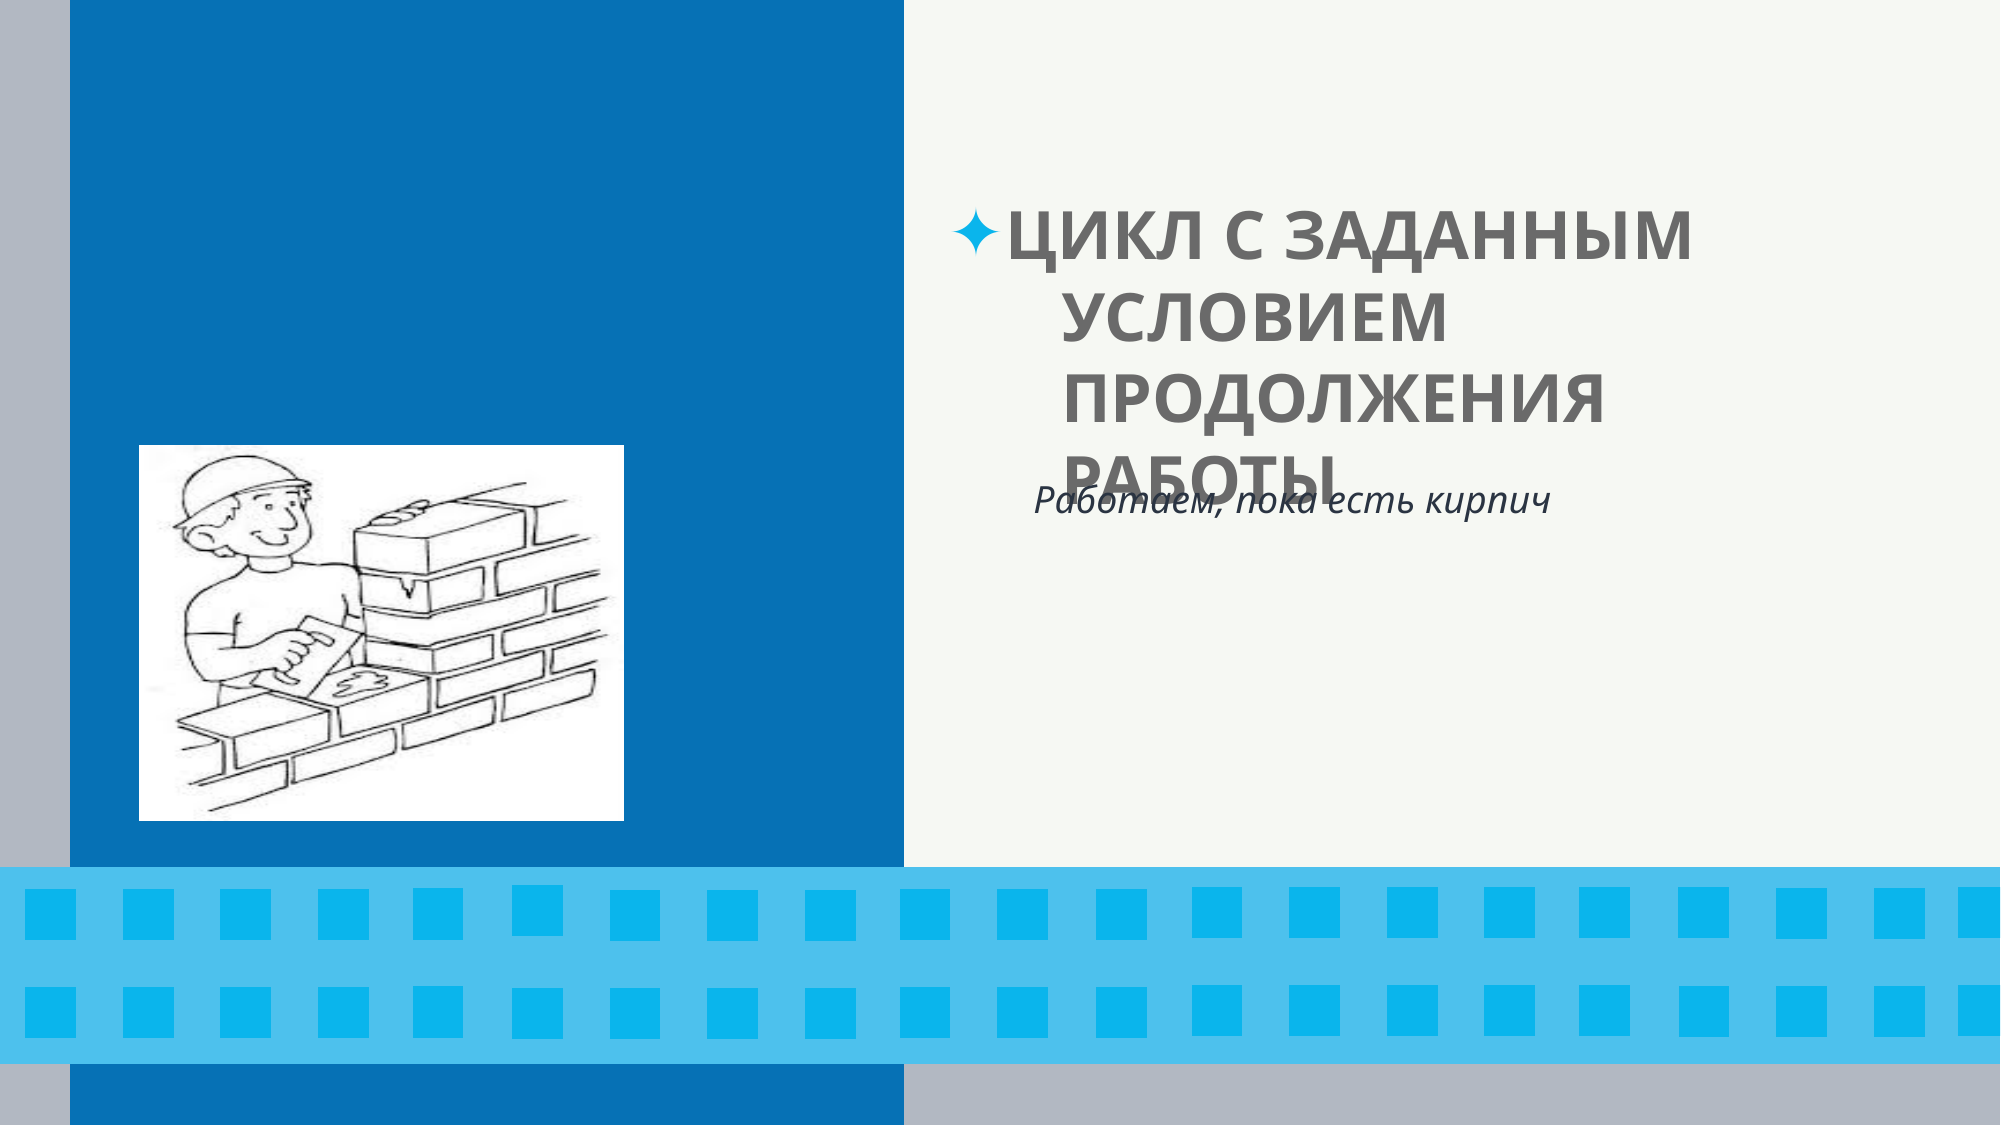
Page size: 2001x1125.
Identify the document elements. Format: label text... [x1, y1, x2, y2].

subtitle ЦИКЛ С ЗАДАННЫМ УСЛОВИЕМ ПРОДОЛЖЕНИЯ РАБОТЫ [933, 186, 1902, 806]
picture [139, 445, 624, 821]
text_box Работаем, пока есть кирпич [1018, 468, 1807, 529]
